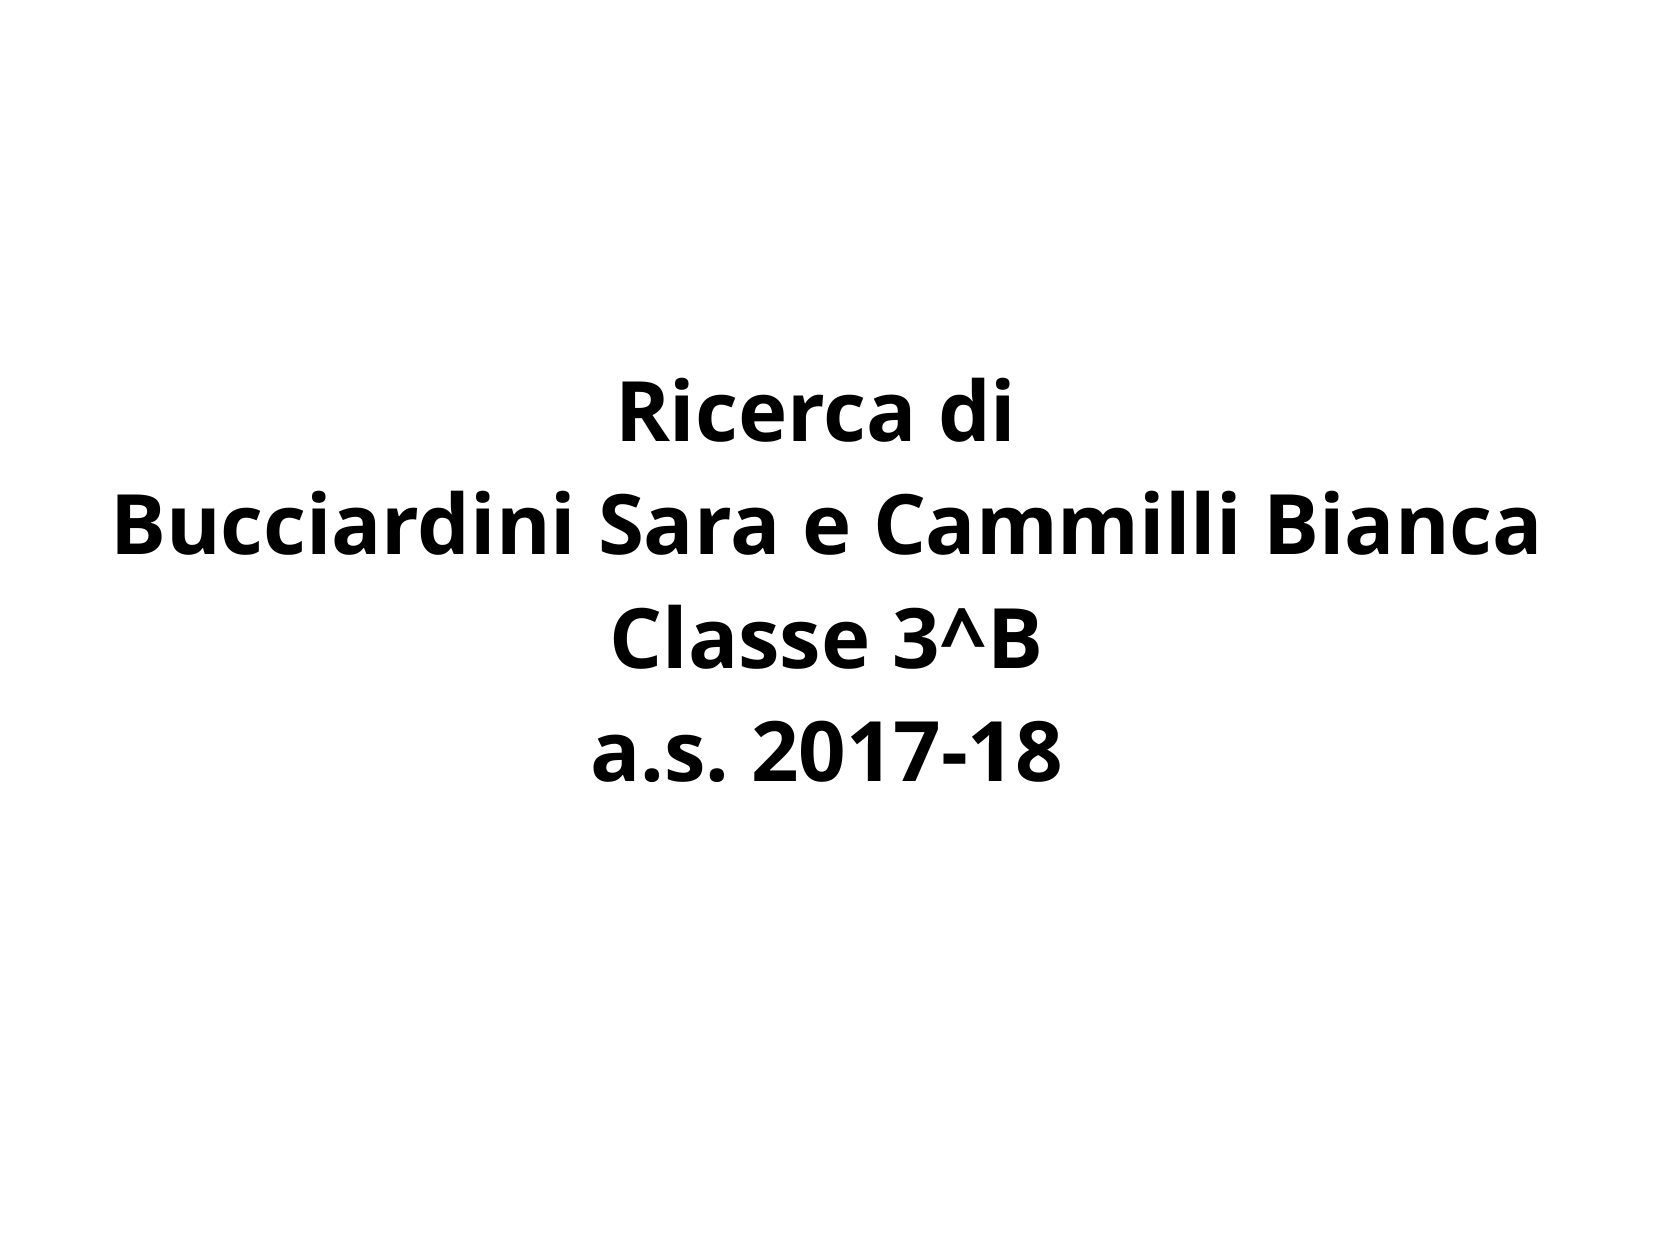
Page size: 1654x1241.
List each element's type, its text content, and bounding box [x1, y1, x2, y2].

subtitle Ricerca di Bucciardini Sara e Cammilli Bianca Classe 3^B a.s. 2017-18 [82, 49, 1571, 1109]
